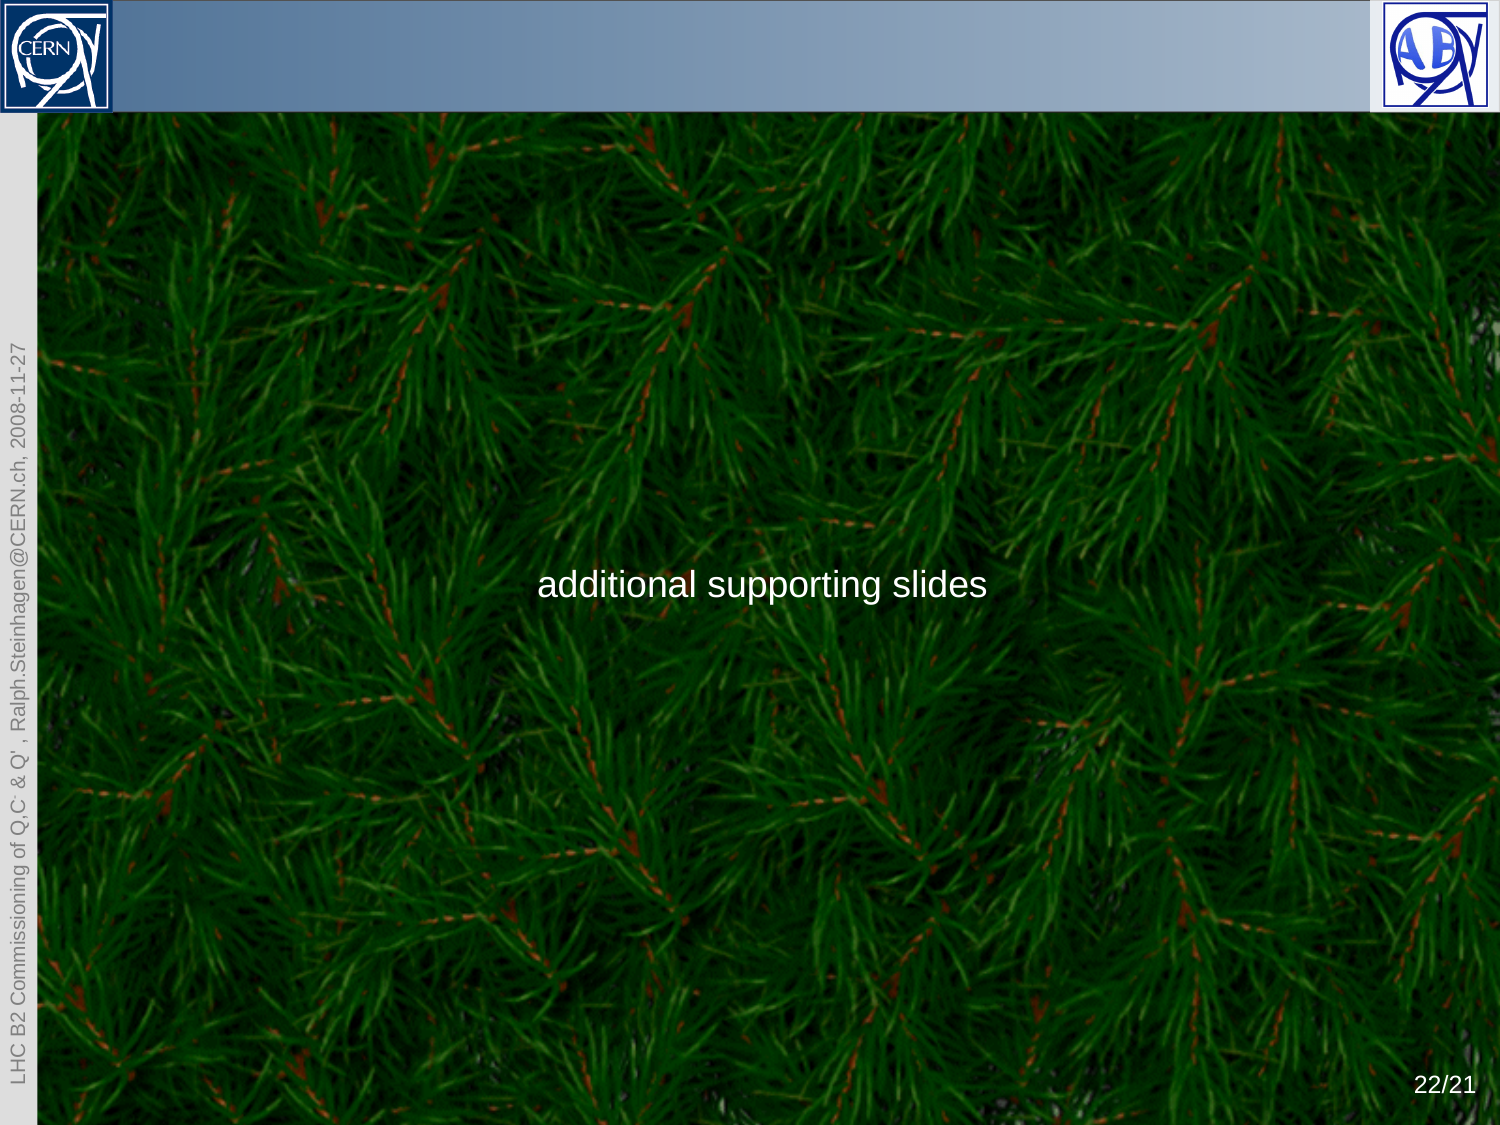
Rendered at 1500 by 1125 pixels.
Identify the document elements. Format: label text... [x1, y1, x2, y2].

subtitle additional supporting slides [87, 145, 1438, 1023]
picture [0, 0, 1500, 1125]
picture [1382, 1, 1489, 108]
